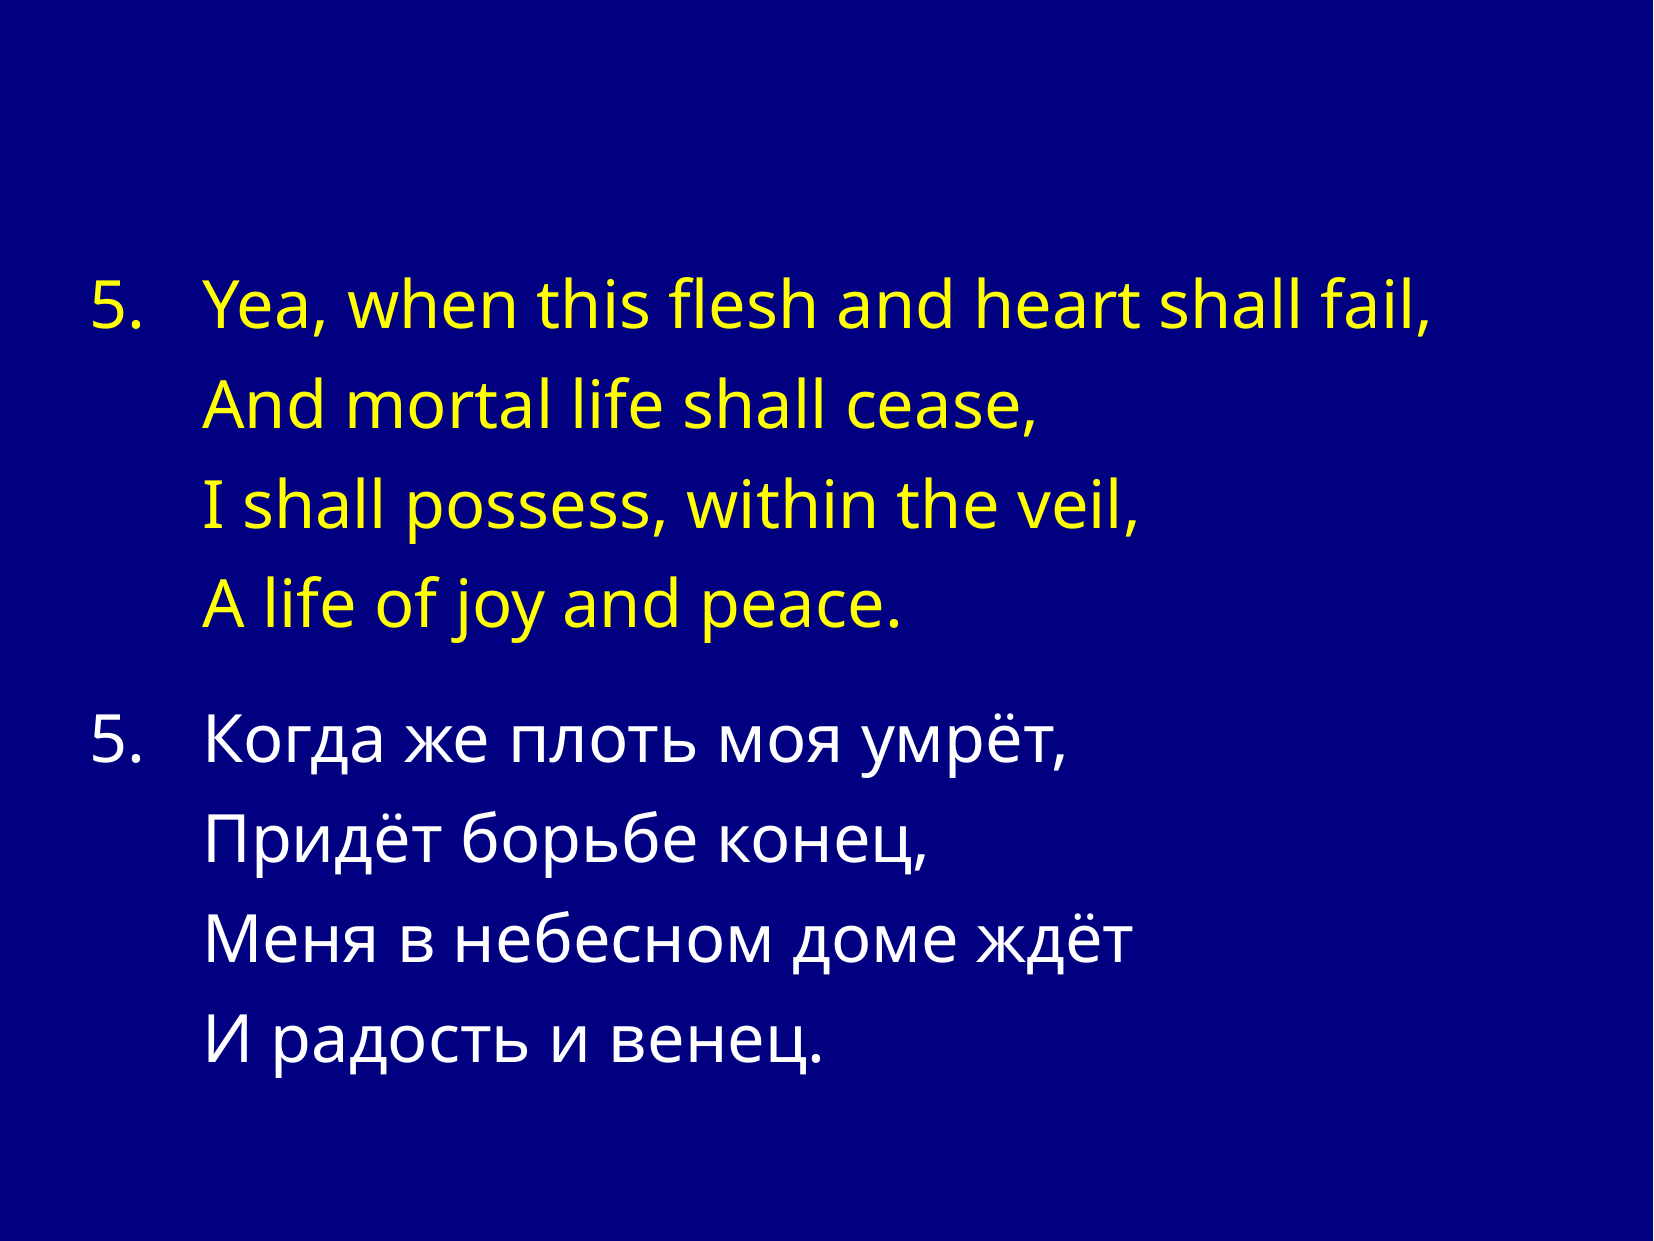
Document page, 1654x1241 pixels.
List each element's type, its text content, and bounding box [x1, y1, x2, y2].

text_box 5. Когда же плоть моя умрёт, Придёт борьбе конец, Меня в небесном доме ждёт И радость и венец. [75, 675, 1576, 1163]
text_box 5. Yea, when this flesh and heart shall fail, And mortal life shall cease, I shall possess, within the veil, A life of joy and peace. [75, 150, 1576, 638]
